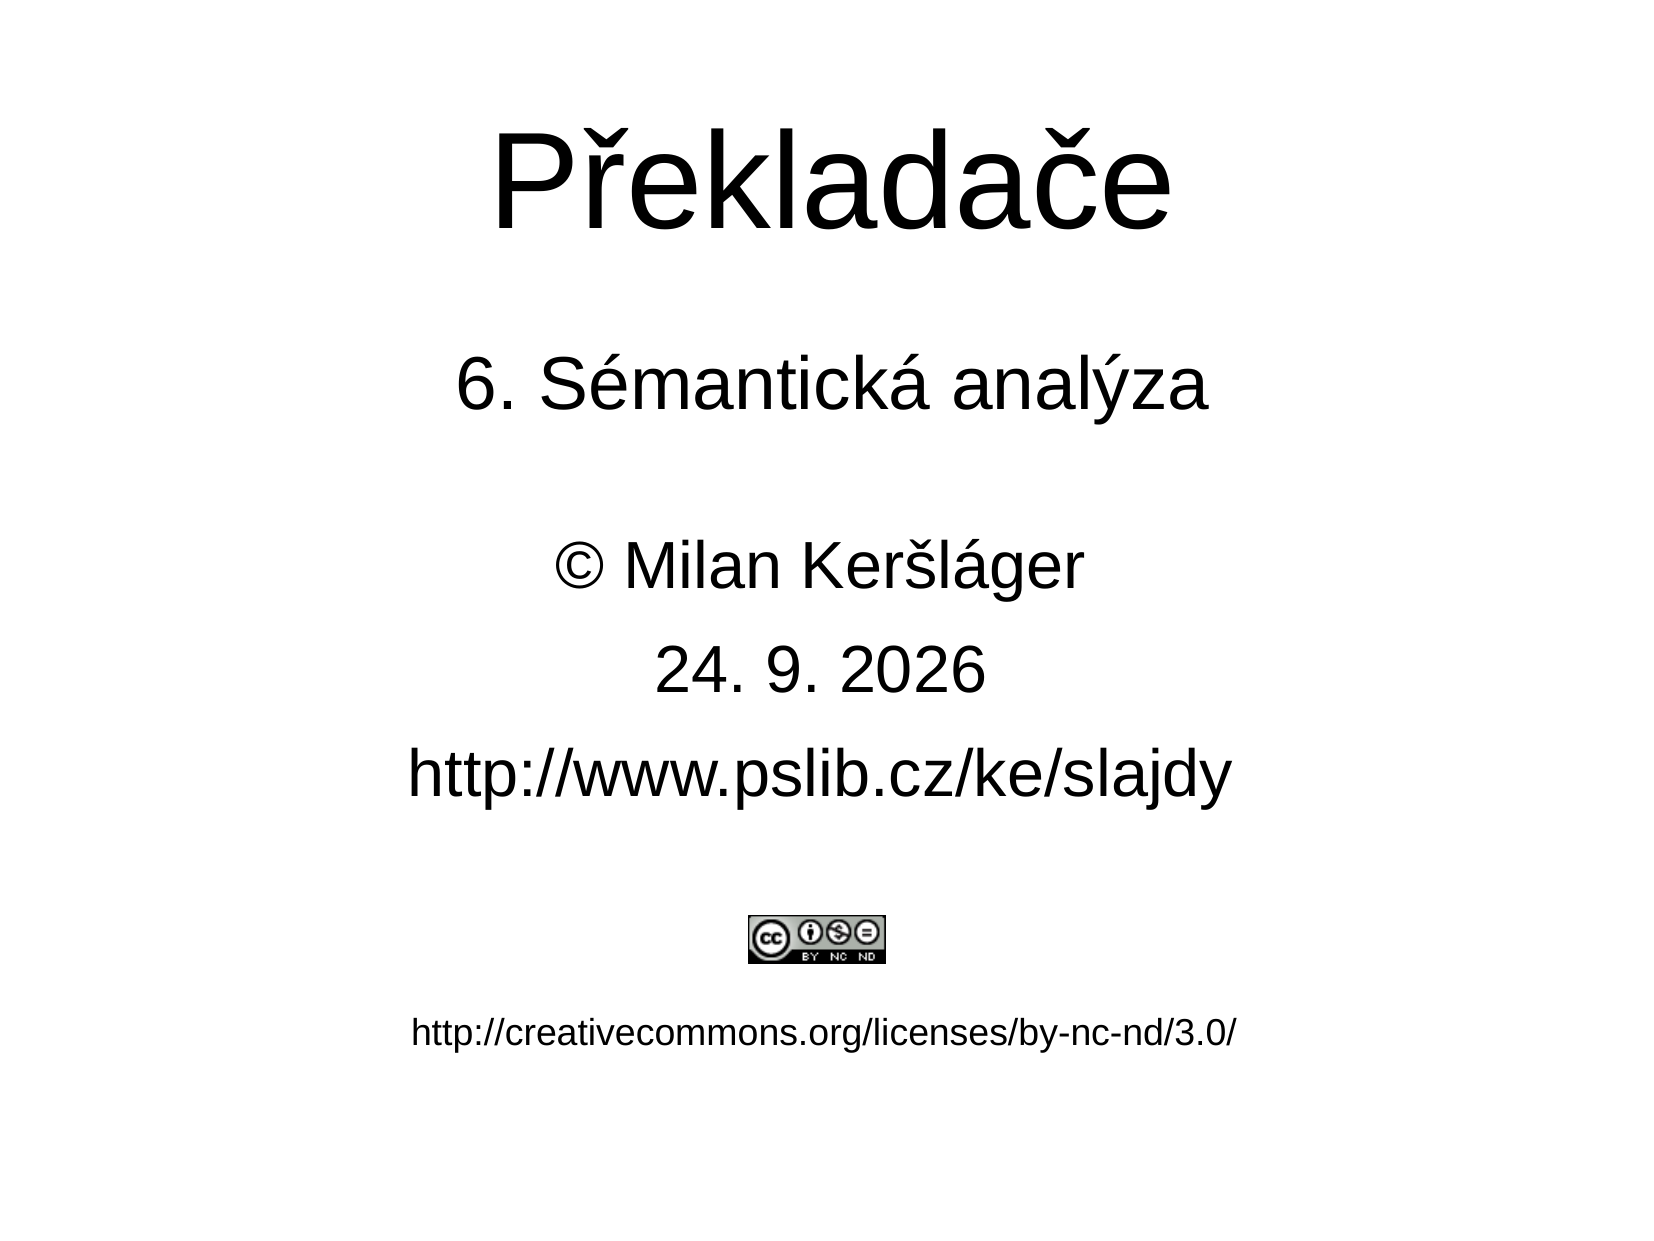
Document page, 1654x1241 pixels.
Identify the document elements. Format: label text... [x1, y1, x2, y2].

text_box http://creativecommons.org/licenses/by-nc-nd/3.0/ [337, 1003, 1312, 1061]
title Překladače 6. Sémantická analýza [88, 50, 1577, 479]
list © Milan Keršláger 17.5.2010 http://www.pslib.cz/ke/slajdy [76, 527, 1565, 916]
picture [748, 915, 886, 964]
